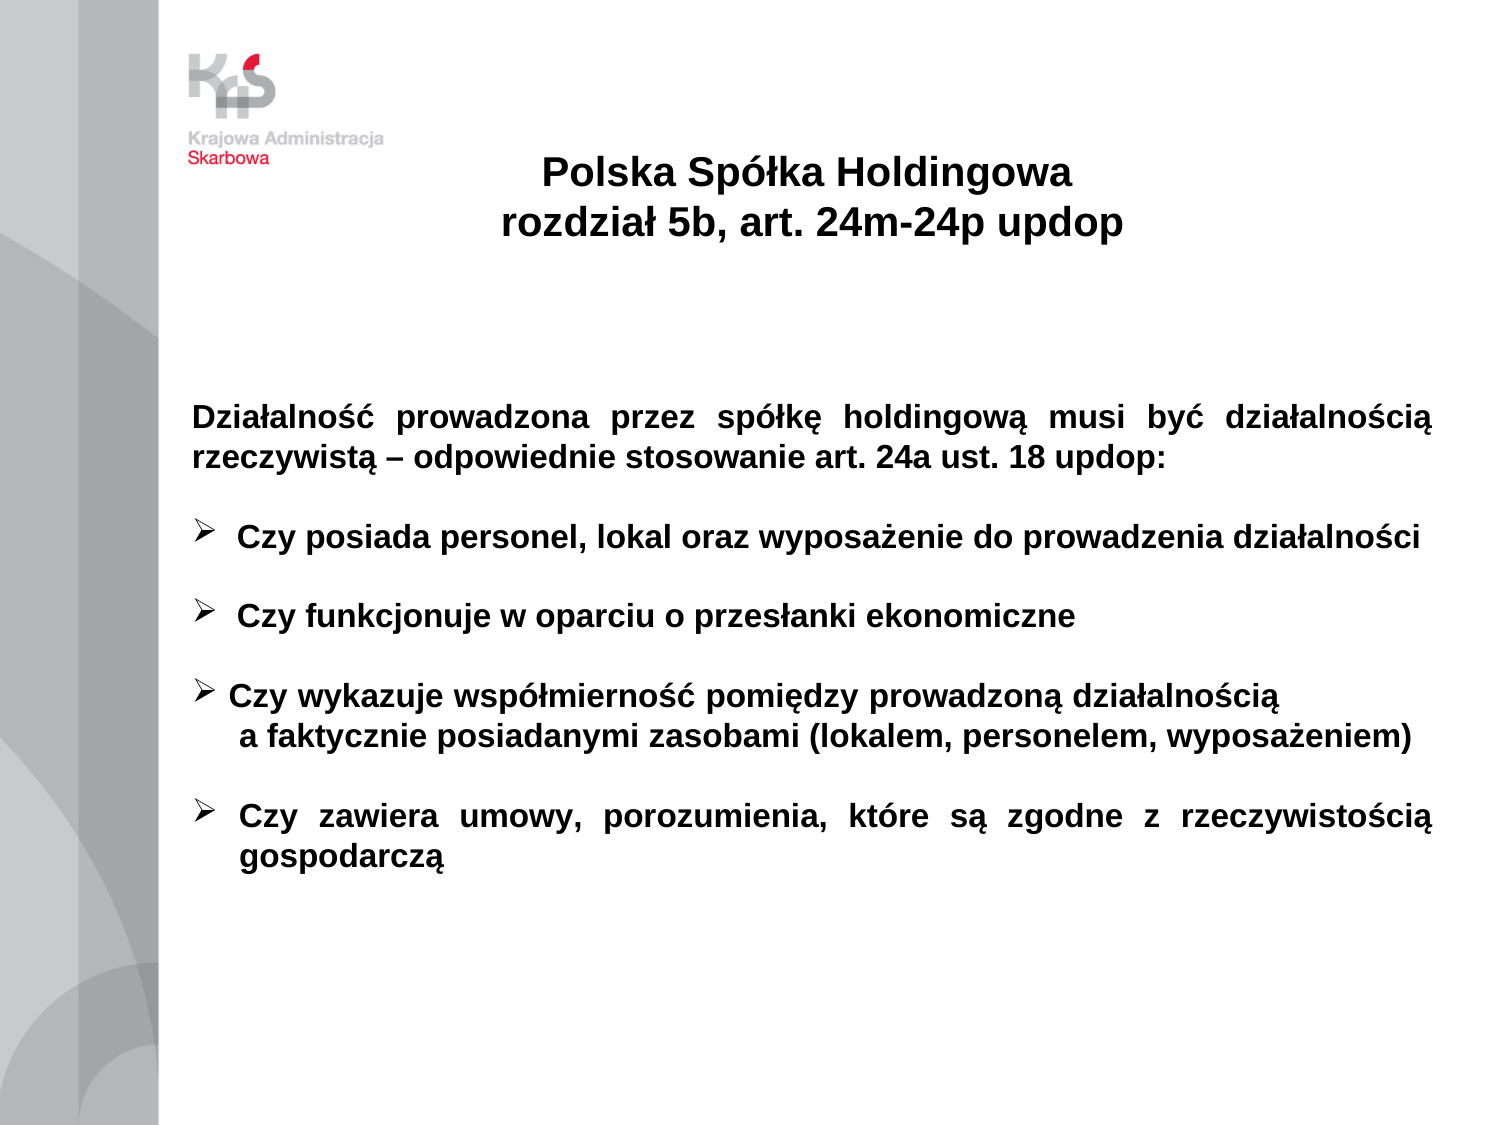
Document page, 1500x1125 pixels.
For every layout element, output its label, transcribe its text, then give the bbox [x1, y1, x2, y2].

picture [0, 0, 1500, 1125]
text_box Polska Spółka Holdingowa rozdział 5b, art. 24m-24p updop Działalność prowadzona przez spółkę holdingową musi być działalnością rzeczywistą – odpowiednie stosowanie art. 24a ust. 18 updop: Czy posiada personel, lokal oraz wyposażenie do prowadzenia działalności Czy funkcjonuje w oparciu o przesłanki ekonomiczne Czy wykazuje współmierność pomiędzy prowadzoną działalnością a faktycznie posiadanymi zasobami (lokalem, personelem, wyposażeniem) Czy zawiera umowy, porozumienia, które są zgodne z rzeczywistością gospodarczą [177, 137, 1449, 296]
